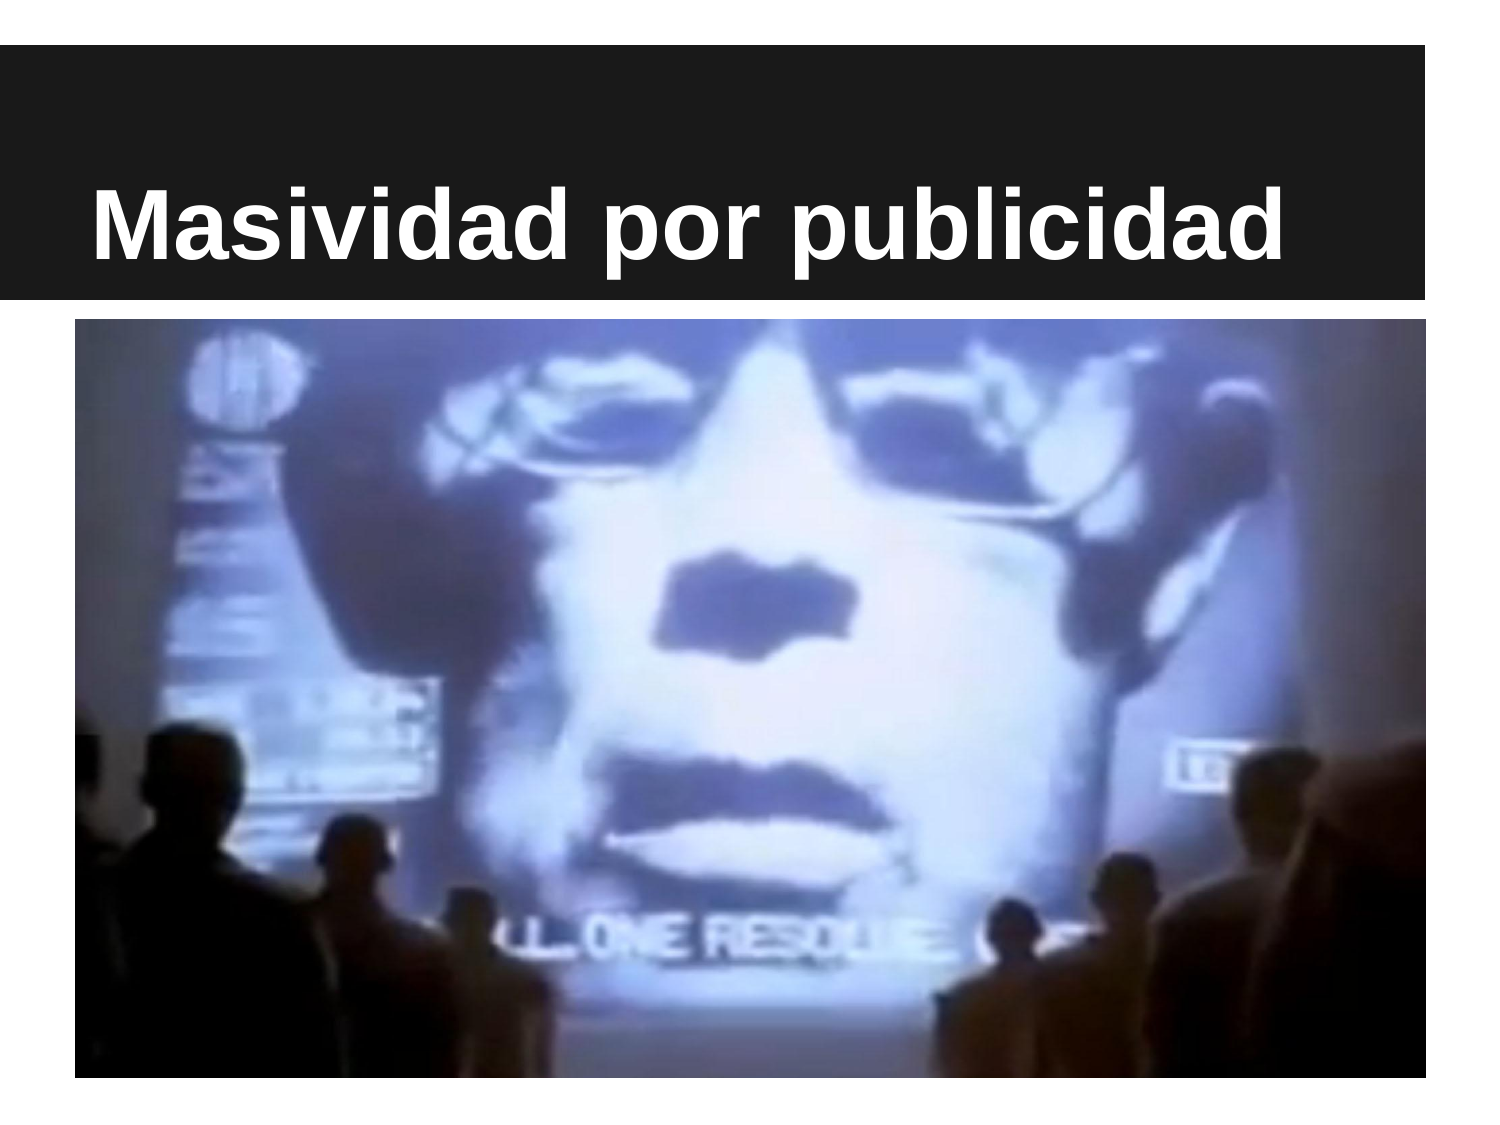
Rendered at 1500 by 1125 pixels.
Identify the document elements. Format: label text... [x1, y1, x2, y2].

title Masividad por publicidad [75, 45, 1426, 295]
picture [75, 319, 1426, 1078]
